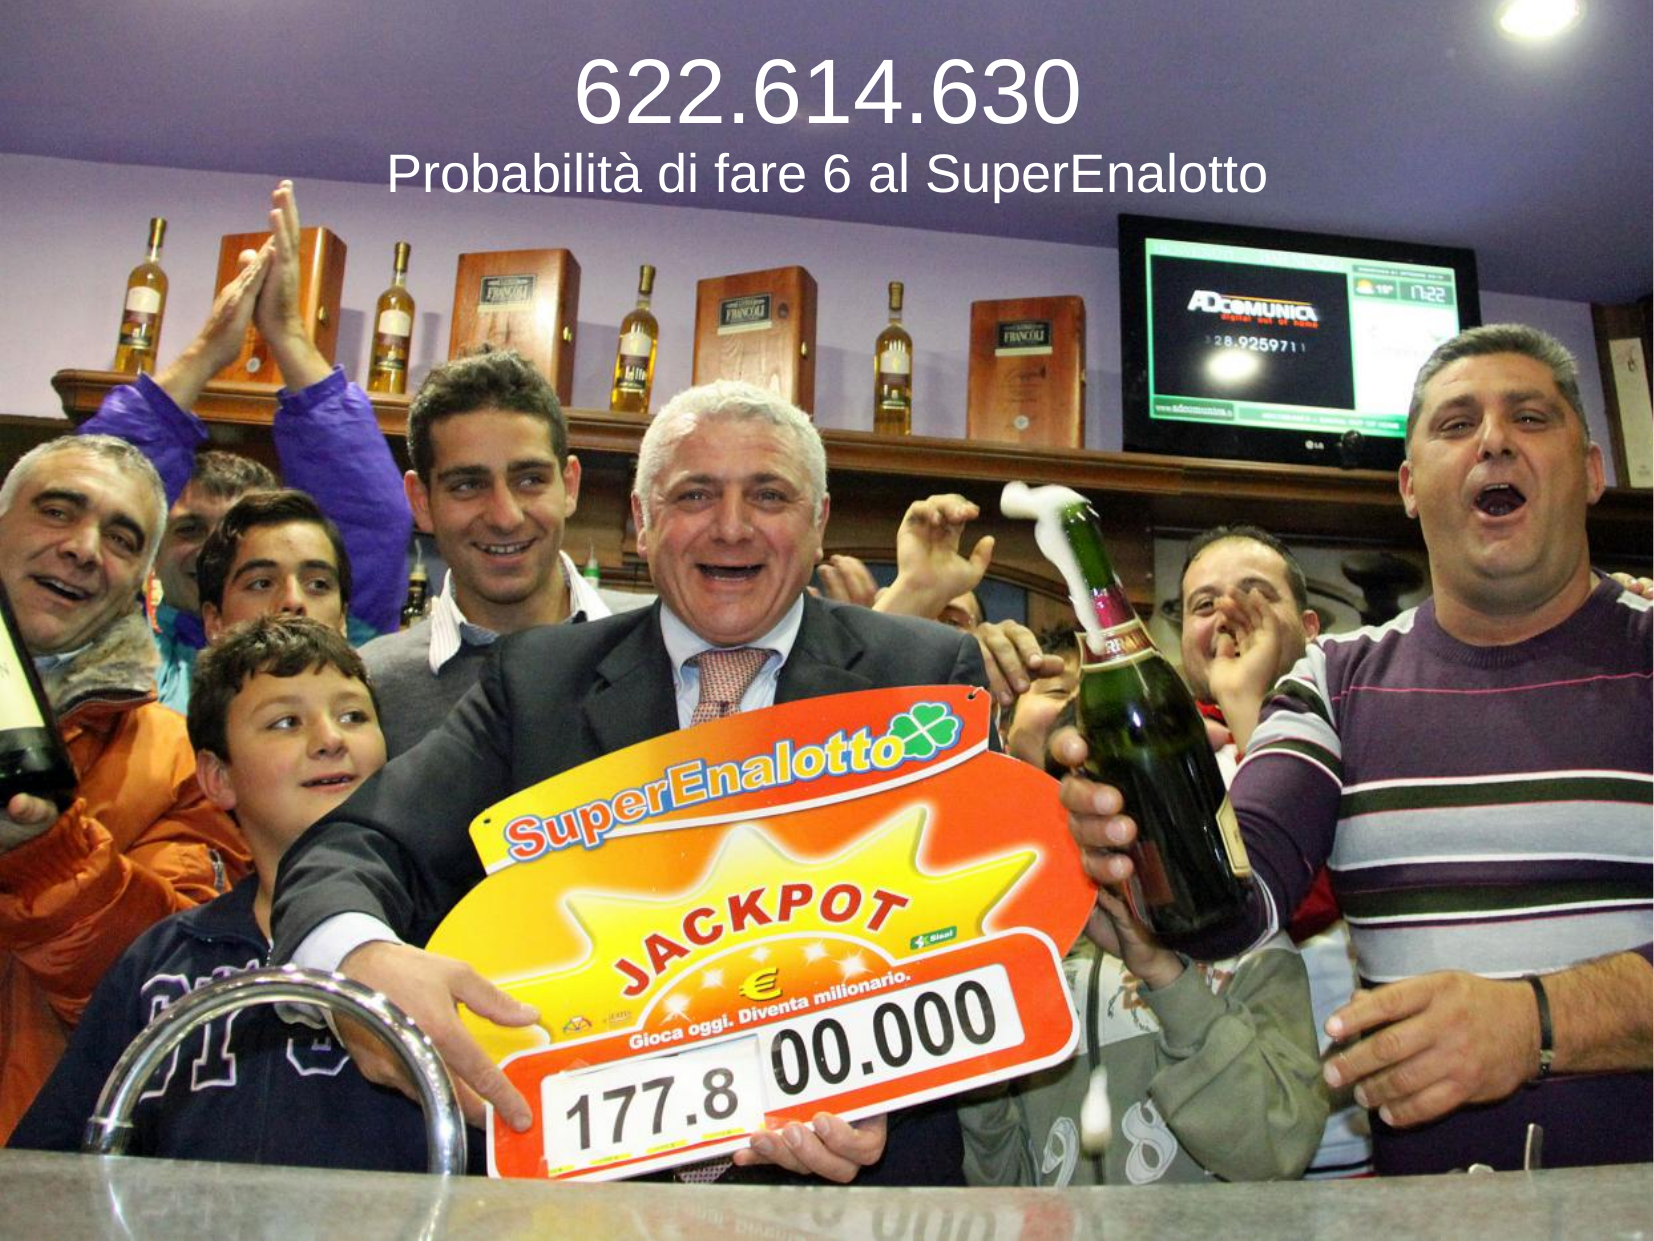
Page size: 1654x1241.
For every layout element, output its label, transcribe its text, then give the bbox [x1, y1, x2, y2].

picture [0, 0, 1654, 1241]
title 622.614.630 Probabilità di fare 6 al SuperEnalotto [84, 19, 1573, 227]
